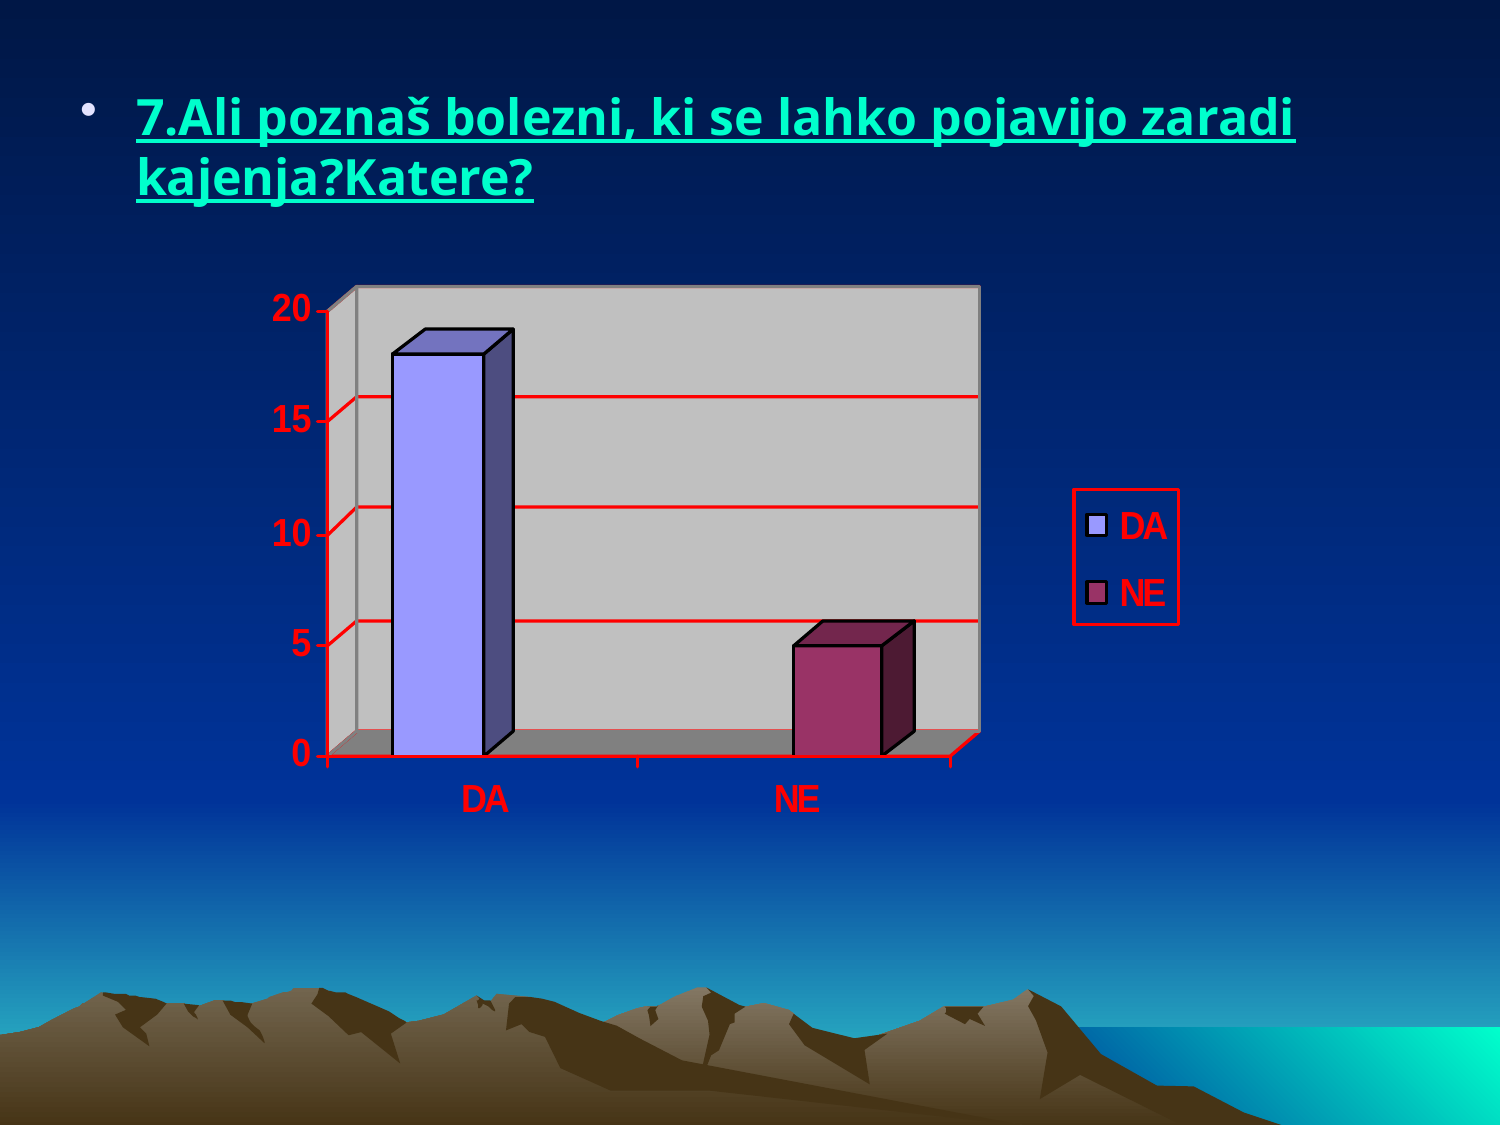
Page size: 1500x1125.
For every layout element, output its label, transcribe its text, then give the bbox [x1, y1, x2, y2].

picture [170, 218, 1198, 903]
list 7.Ali poznaš bolezni, ki se lahko pojavijo zaradi kajenja?Katere? [64, 78, 1425, 1000]
chart [171, 220, 1199, 905]
